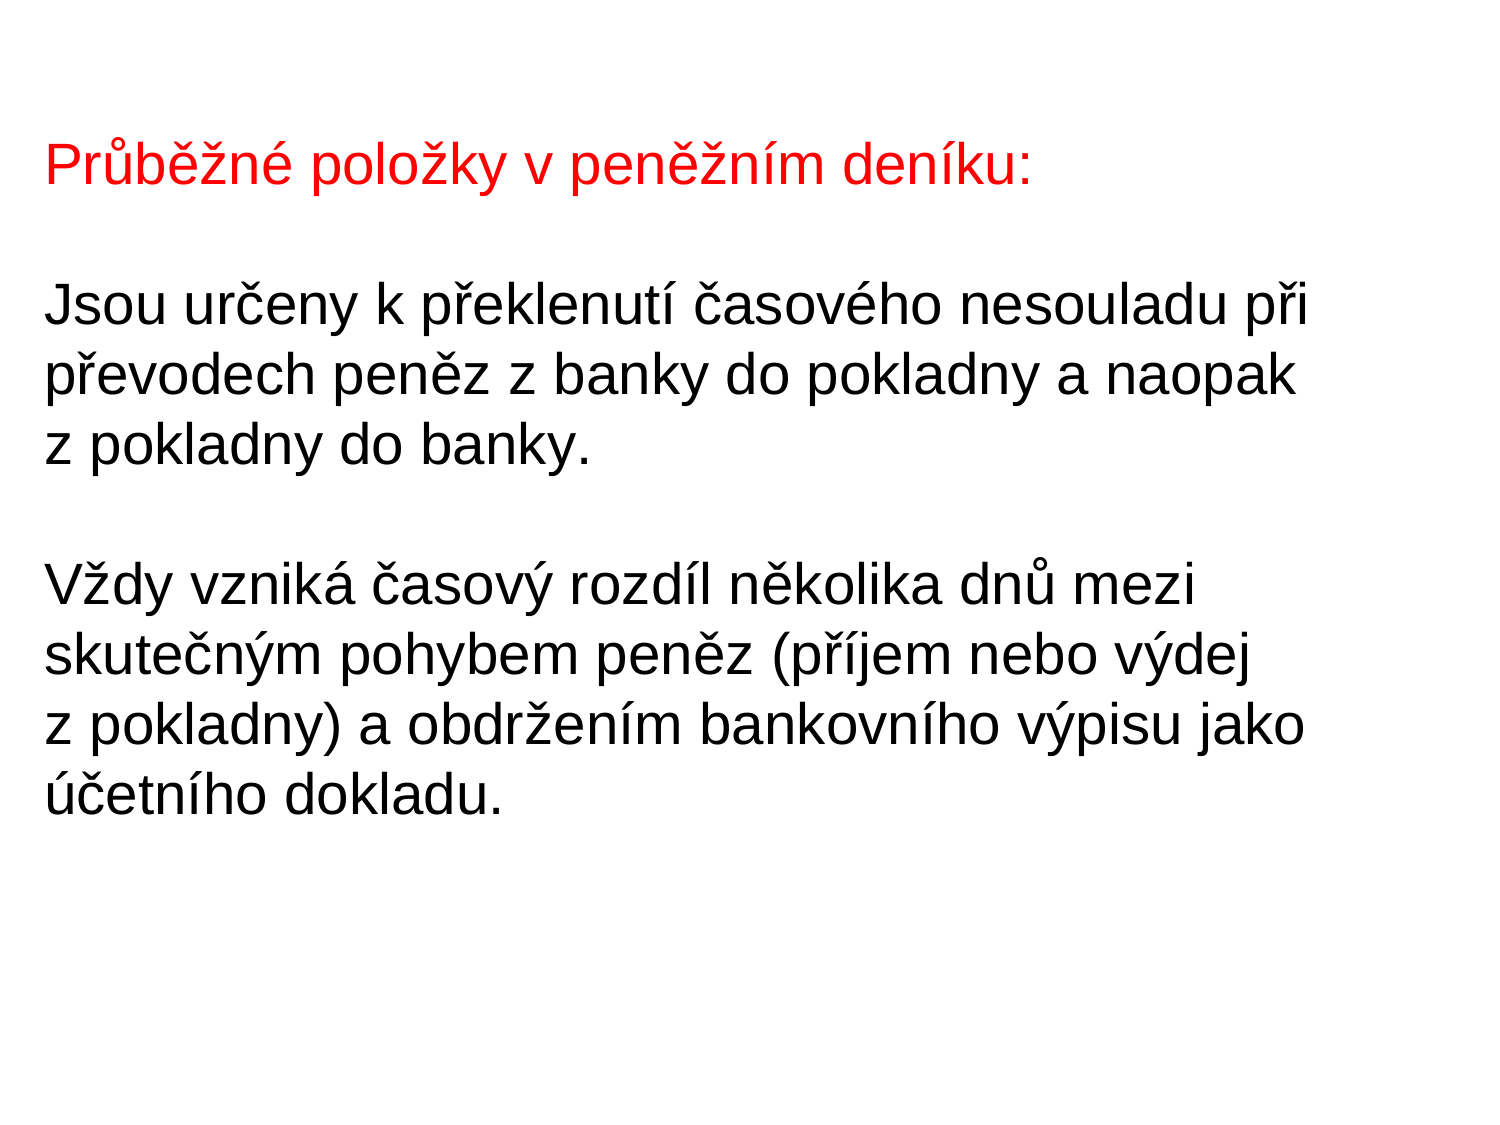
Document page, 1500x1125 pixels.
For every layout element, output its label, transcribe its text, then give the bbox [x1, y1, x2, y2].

text_box Průběžné položky v peněžním deníku: Jsou určeny k překlenutí časového nesouladu při převodech peněz z banky do pokladny a naopak z pokladny do banky. Vždy vzniká časový rozdíl několika dnů mezi skutečným pohybem peněz (příjem nebo výdej z pokladny) a obdržením bankovního výpisu jako účetního dokladu. [29, 0, 1500, 975]
